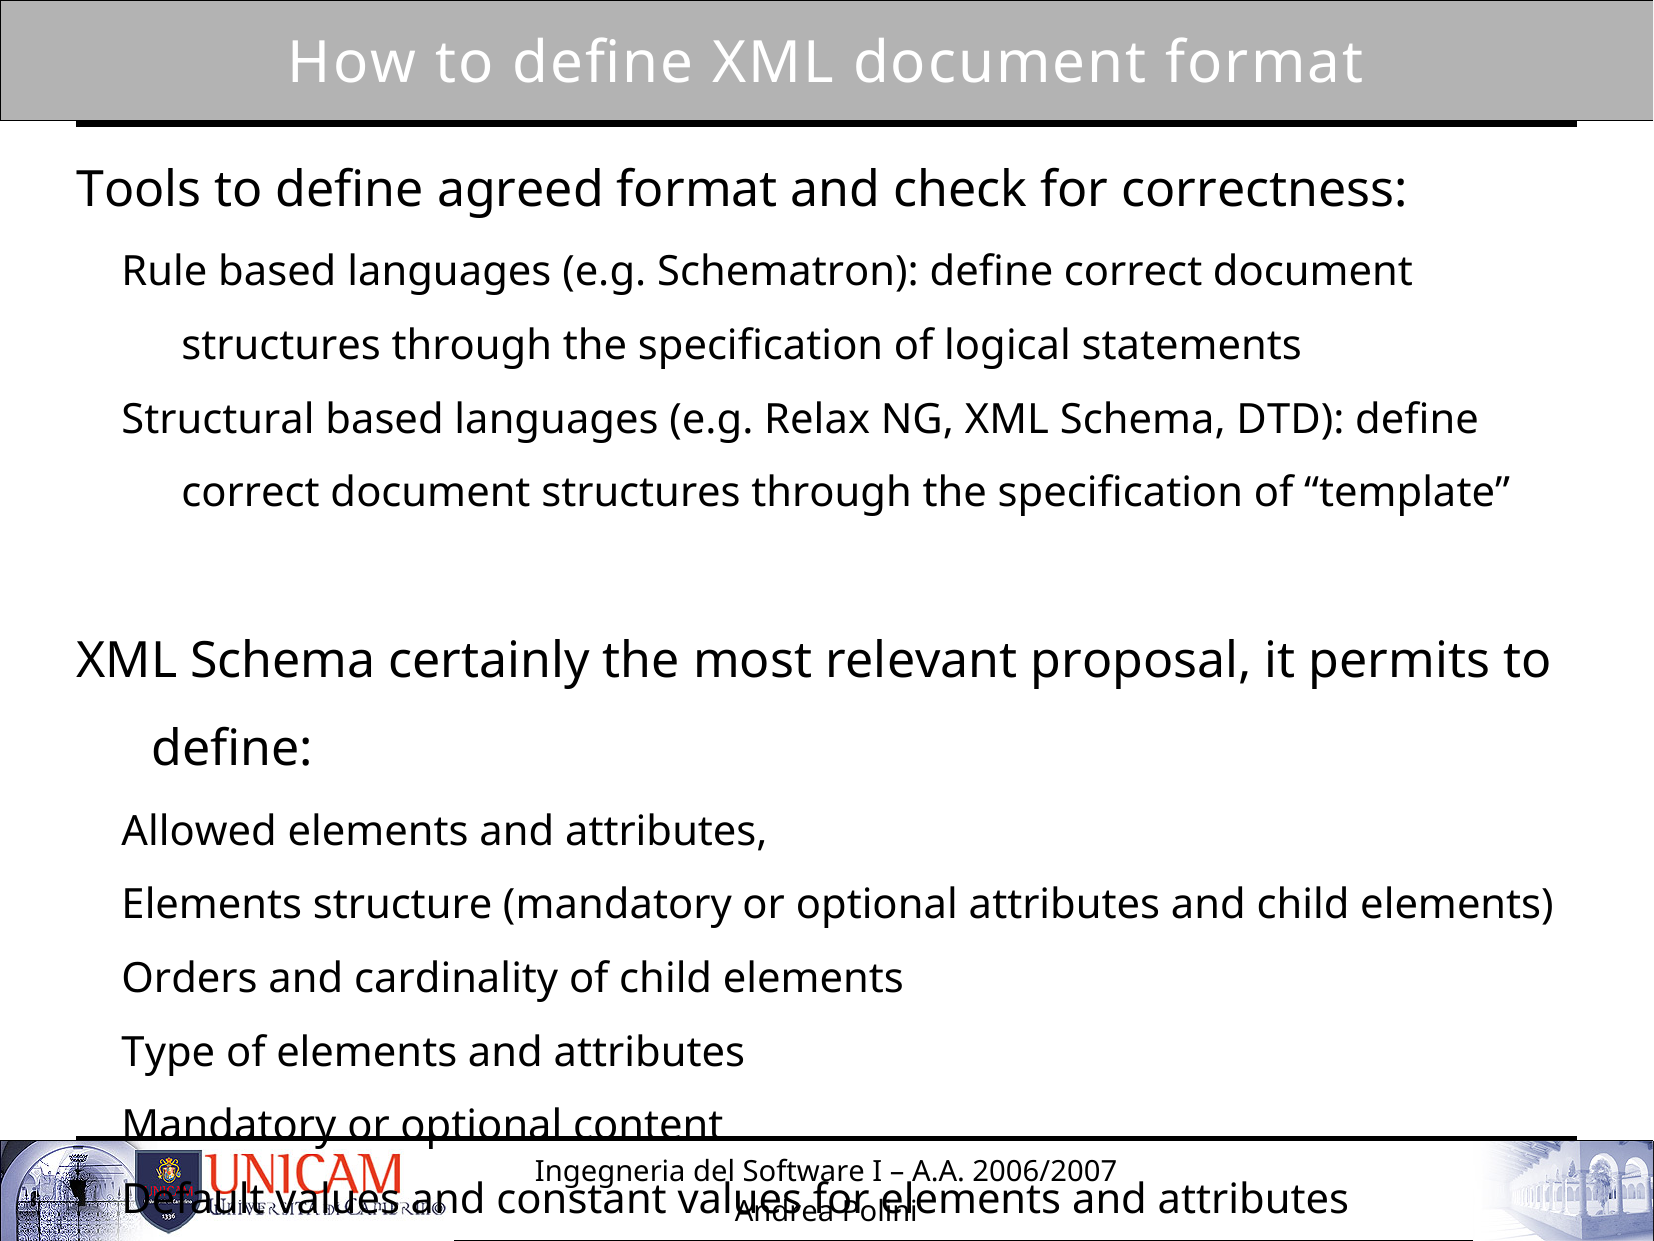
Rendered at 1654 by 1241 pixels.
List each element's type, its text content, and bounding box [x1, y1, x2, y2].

picture [0, 1141, 454, 1241]
list Tools to define agreed format and check for correctness: Rule based languages (e.g. Schematron): define correct document structures through the specification of logical statements Structural based languages (e.g. Relax NG, XML Schema, DTD): define correct document structures through the specification of “template” XML Schema certainly the most relevant proposal, it permits to define: Allowed elements and attributes, Elements structure (mandatory or optional attributes and child elements) Orders and cardinality of child elements Type of elements and attributes Mandatory or optional content Default values and constant values for elements and attributes [76, 152, 1577, 1144]
title How to define XML document format [0, 0, 1653, 121]
picture [1473, 1141, 1654, 1241]
